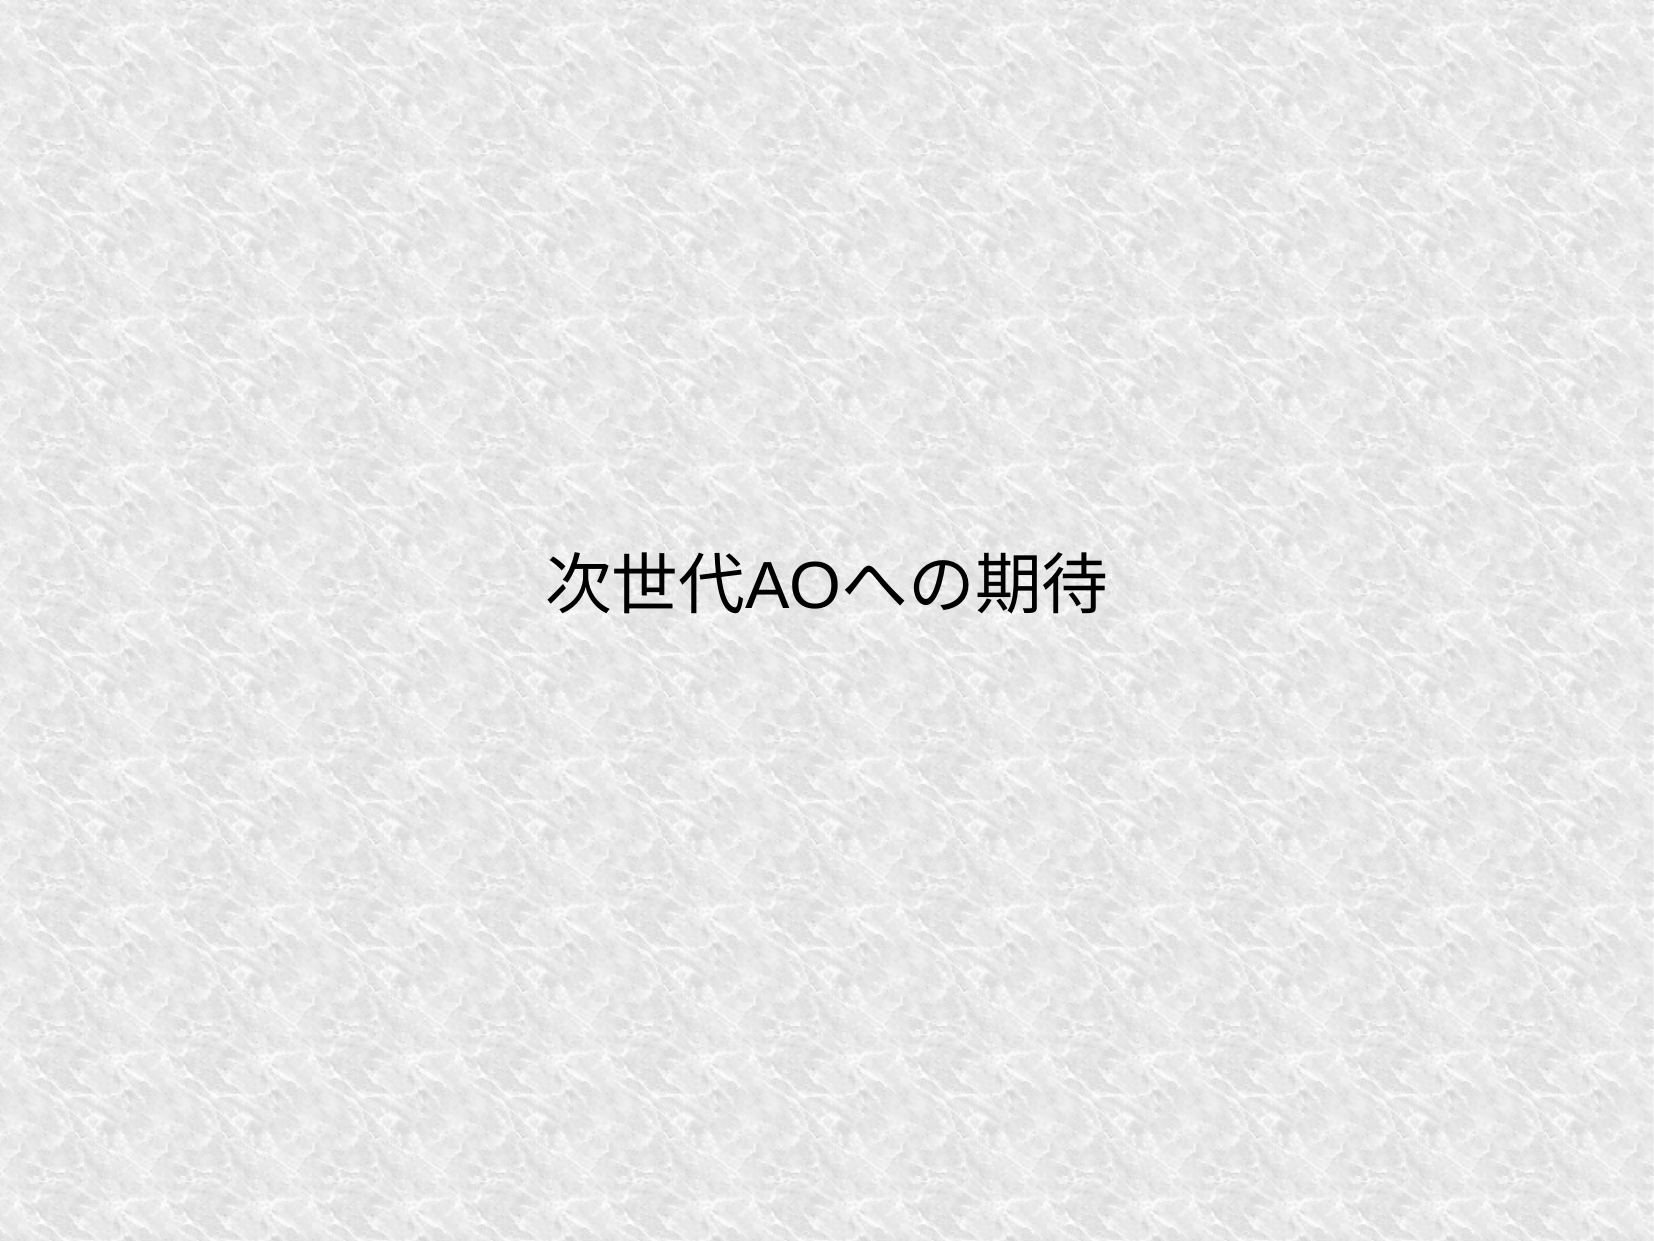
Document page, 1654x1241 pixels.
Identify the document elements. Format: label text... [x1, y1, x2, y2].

subtitle 次世代AOへの期待 [82, 56, 1571, 1102]
picture [0, 0, 1654, 1241]
